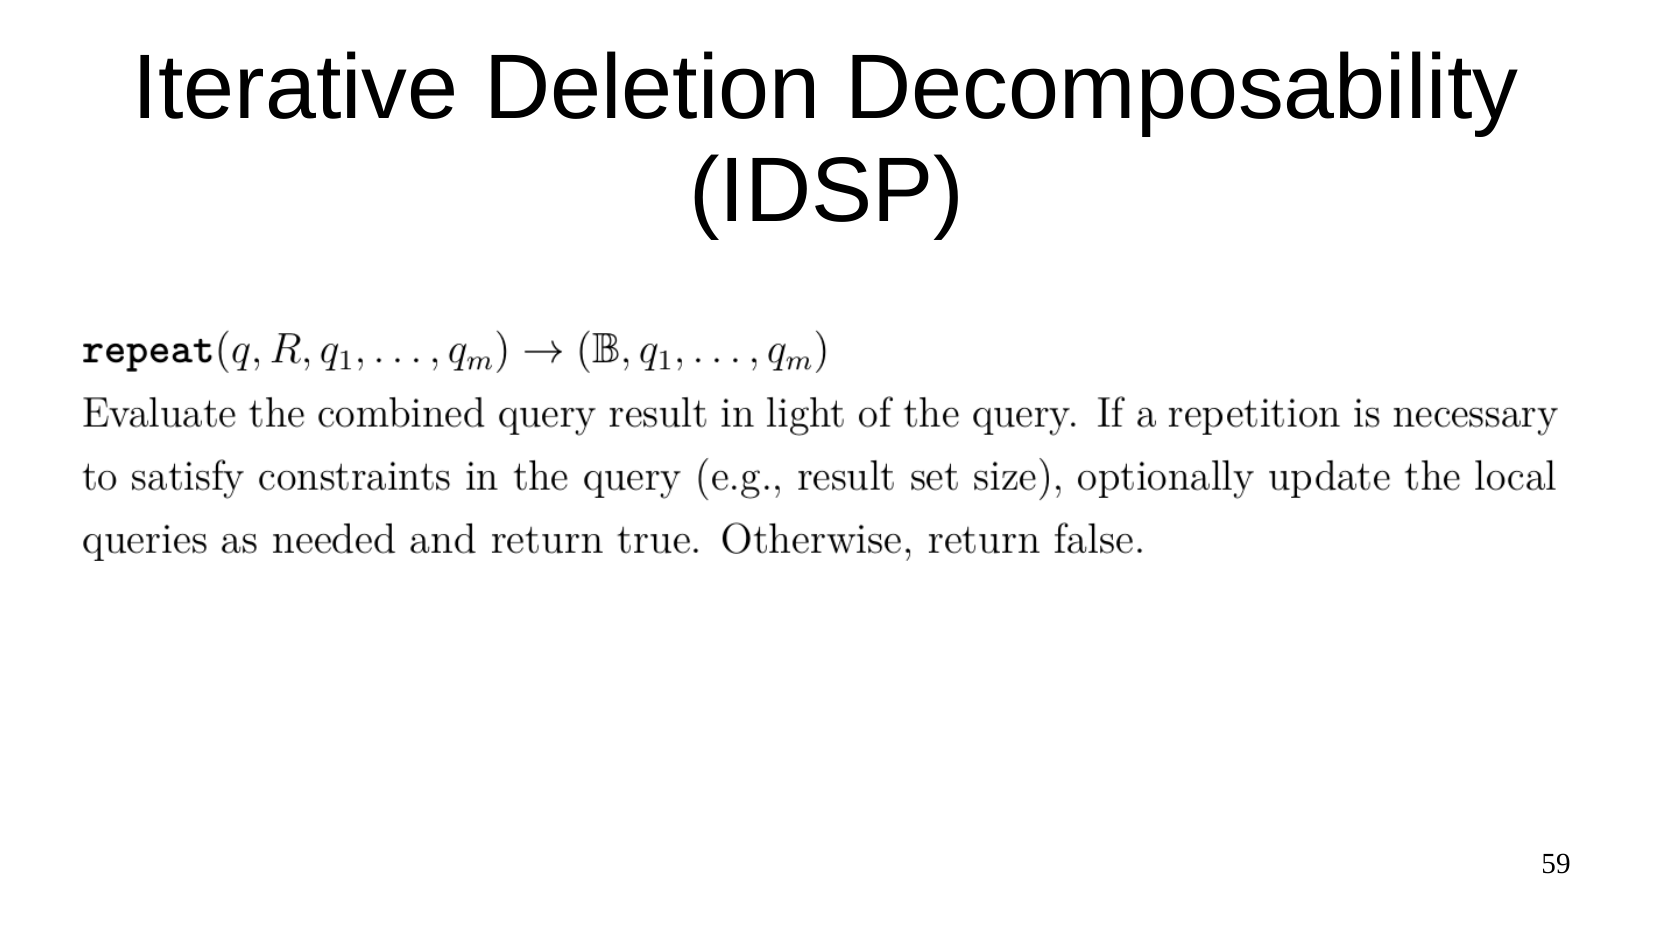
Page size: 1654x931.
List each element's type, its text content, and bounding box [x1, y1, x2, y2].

picture [75, 325, 1579, 575]
title Iterative Deletion Decomposability (IDSP) [82, 35, 1571, 241]
